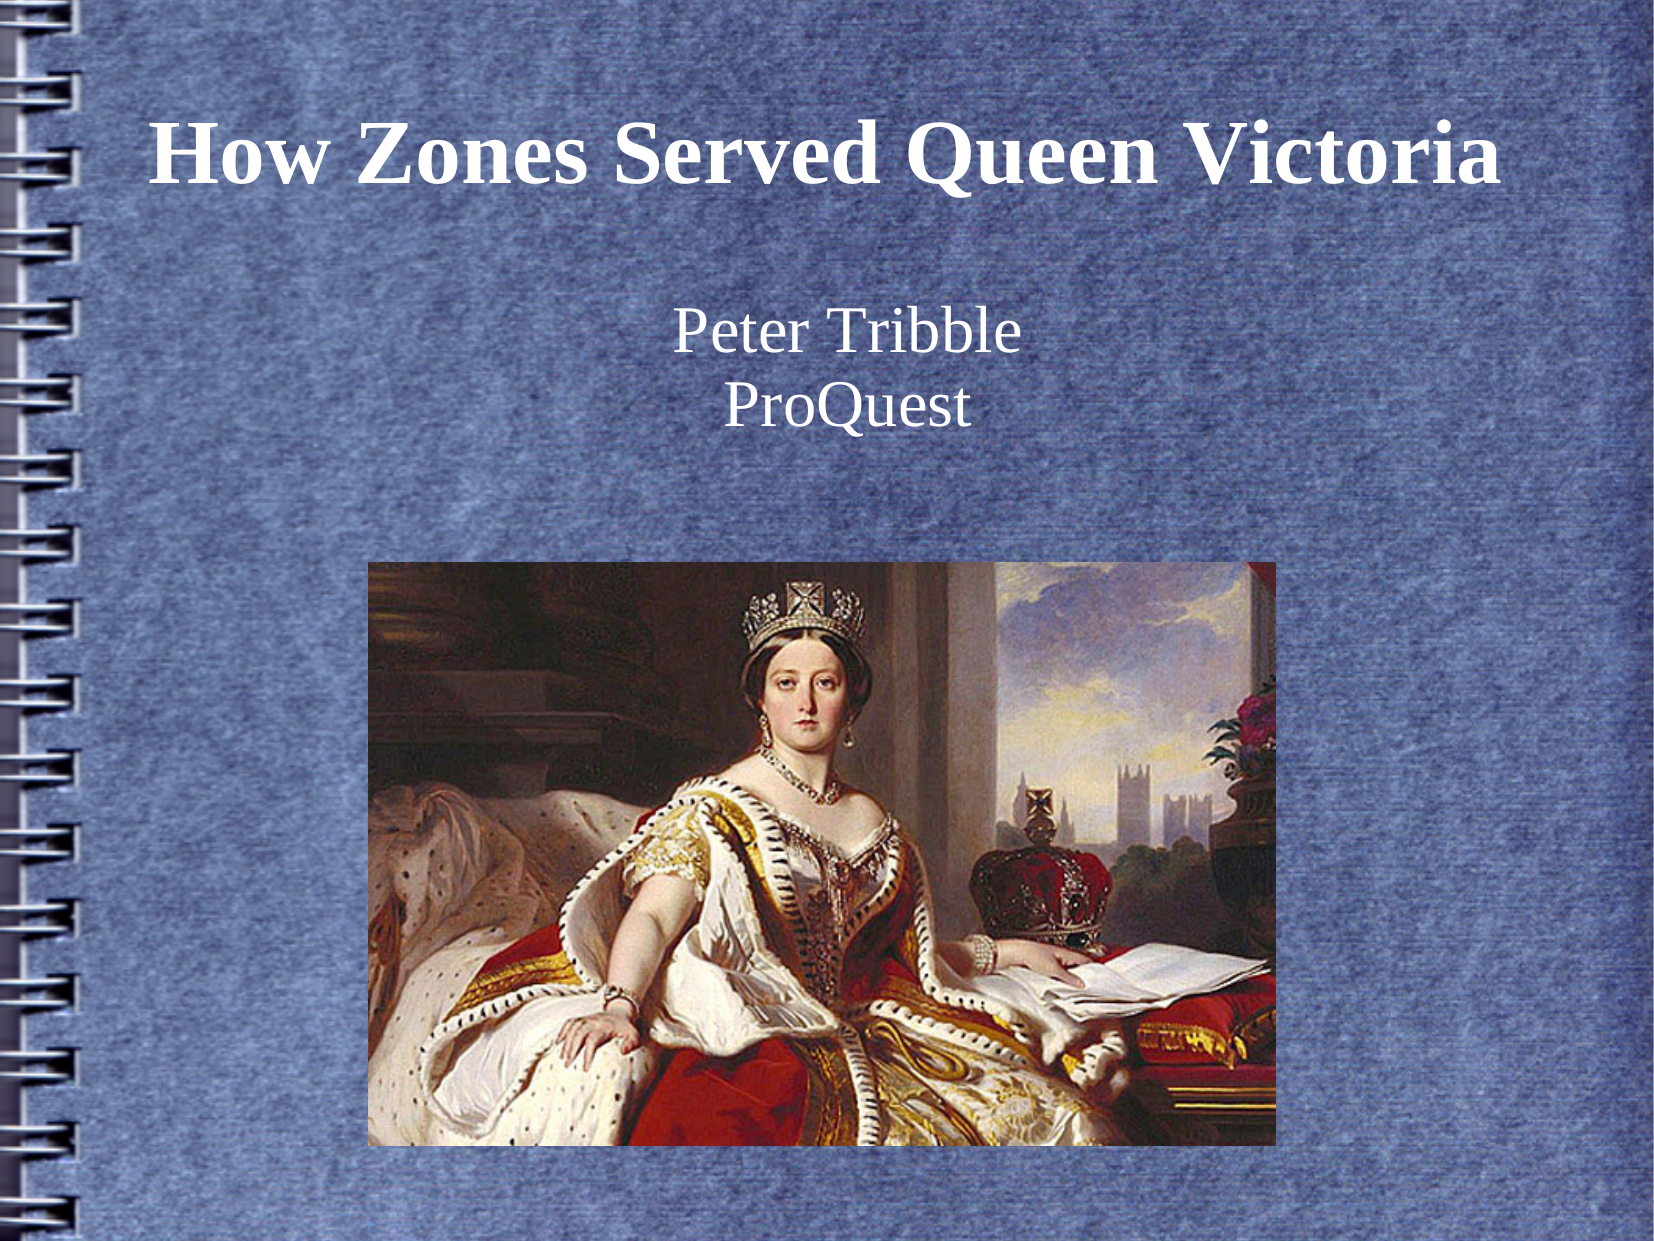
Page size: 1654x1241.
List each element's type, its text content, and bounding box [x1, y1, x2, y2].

picture [0, 0, 1654, 1241]
subtitle Peter Tribble ProQuest [104, 291, 1593, 517]
title How Zones Served Queen Victoria [82, 49, 1571, 257]
